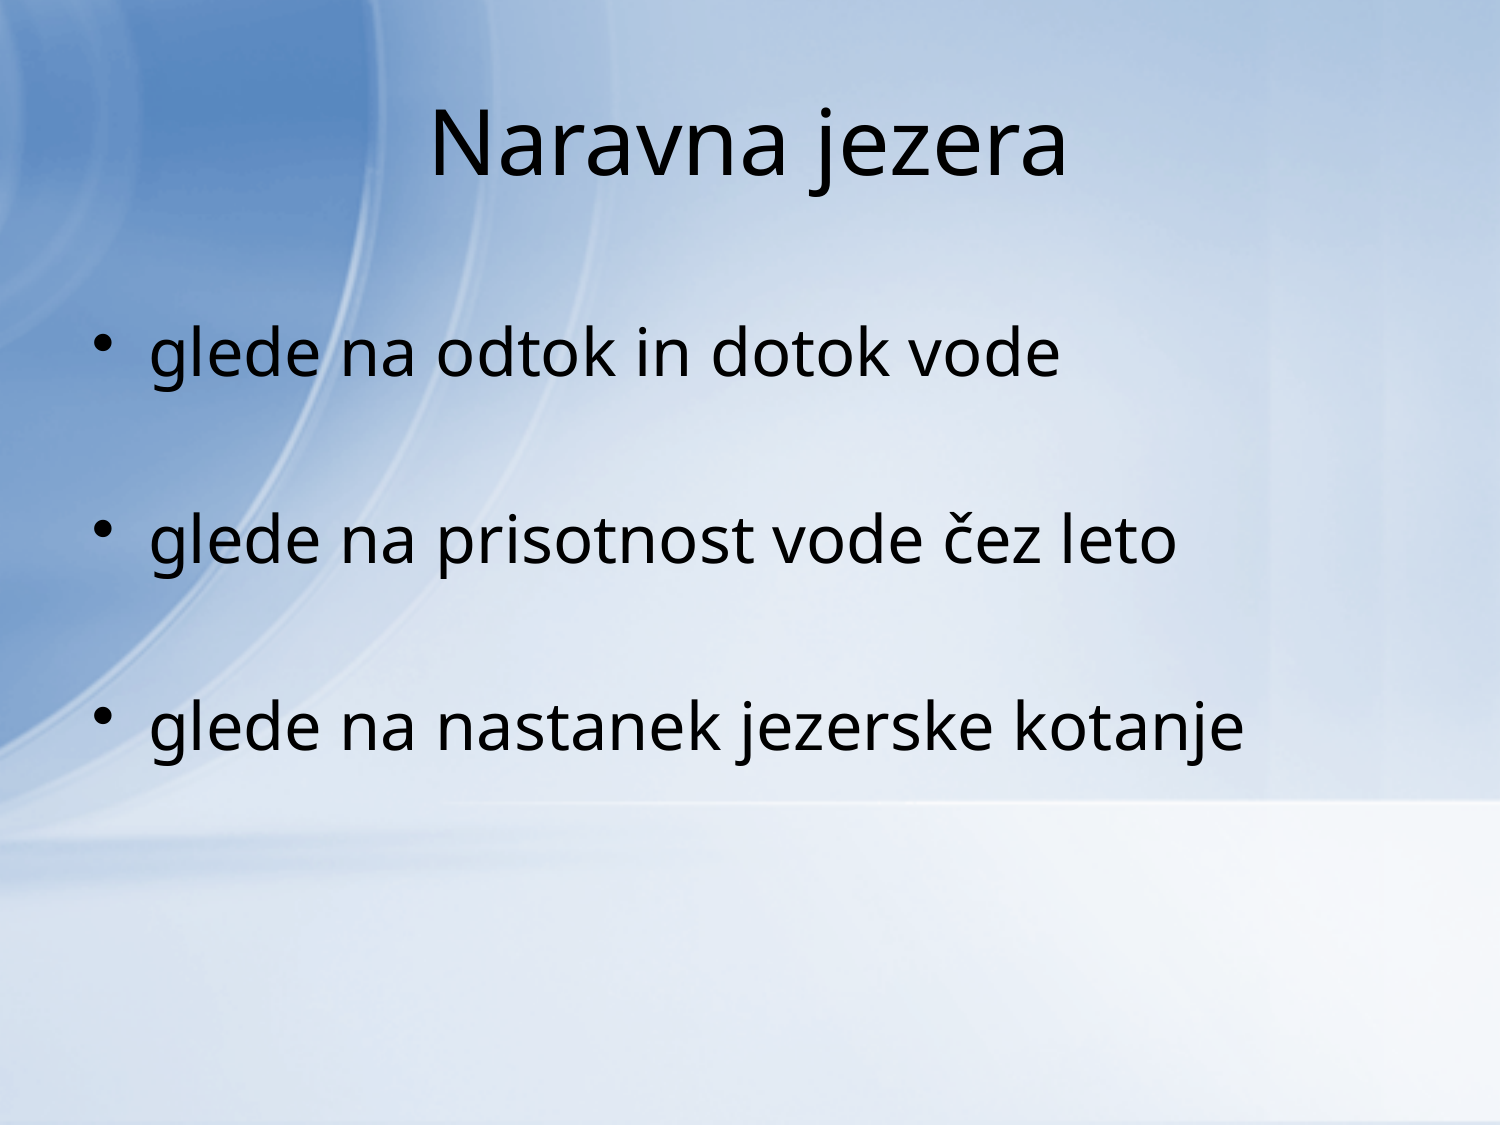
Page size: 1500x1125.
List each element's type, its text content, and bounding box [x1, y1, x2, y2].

title Naravna jezera [75, 45, 1425, 233]
picture [0, 0, 1500, 1125]
list glede na odtok in dotok vode glede na prisotnost vode čez leto glede na nastanek jezerske kotanje [76, 302, 1427, 1045]
